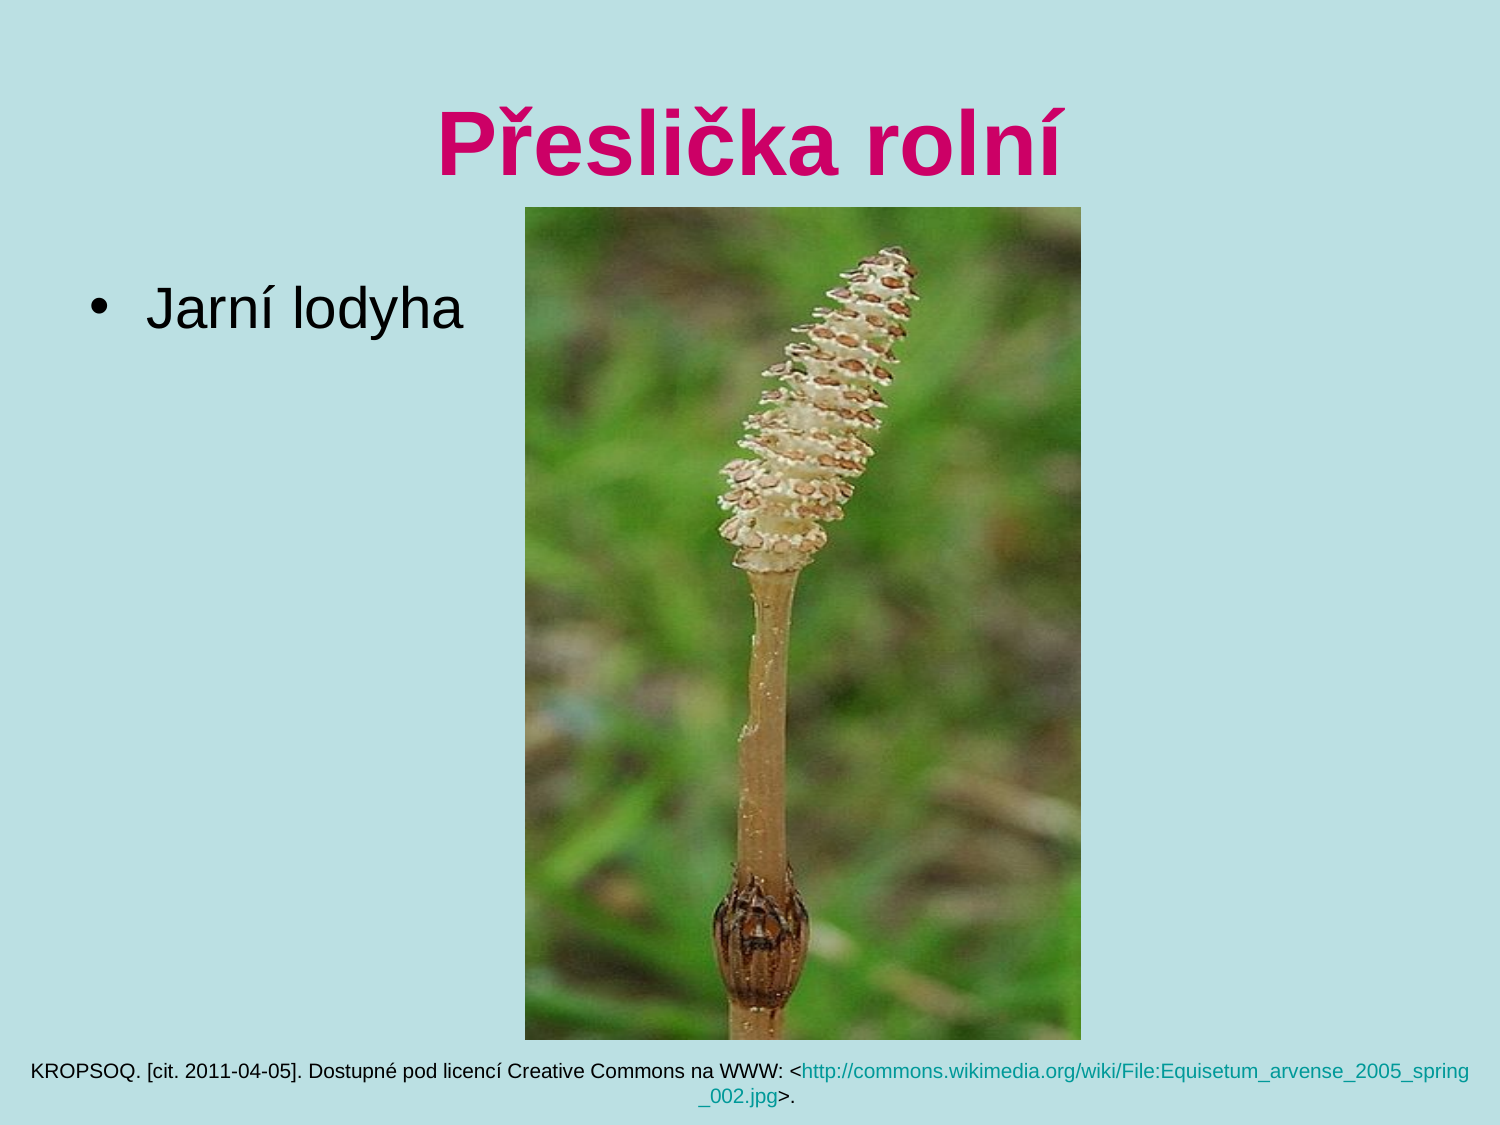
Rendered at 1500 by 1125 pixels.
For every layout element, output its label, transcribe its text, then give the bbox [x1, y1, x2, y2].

list Jarní lodyha [75, 262, 514, 362]
title Přeslička rolní [75, 45, 1426, 233]
picture [525, 207, 1081, 1040]
text_box KROPSOQ. [cit. 2011-04-05]. Dostupné pod licencí Creative Commons na WWW: <http://commons.wikimedia.org/wiki/File:Equisetum_arvense_2005_spring_002.jpg>. [0, 1049, 1500, 1116]
